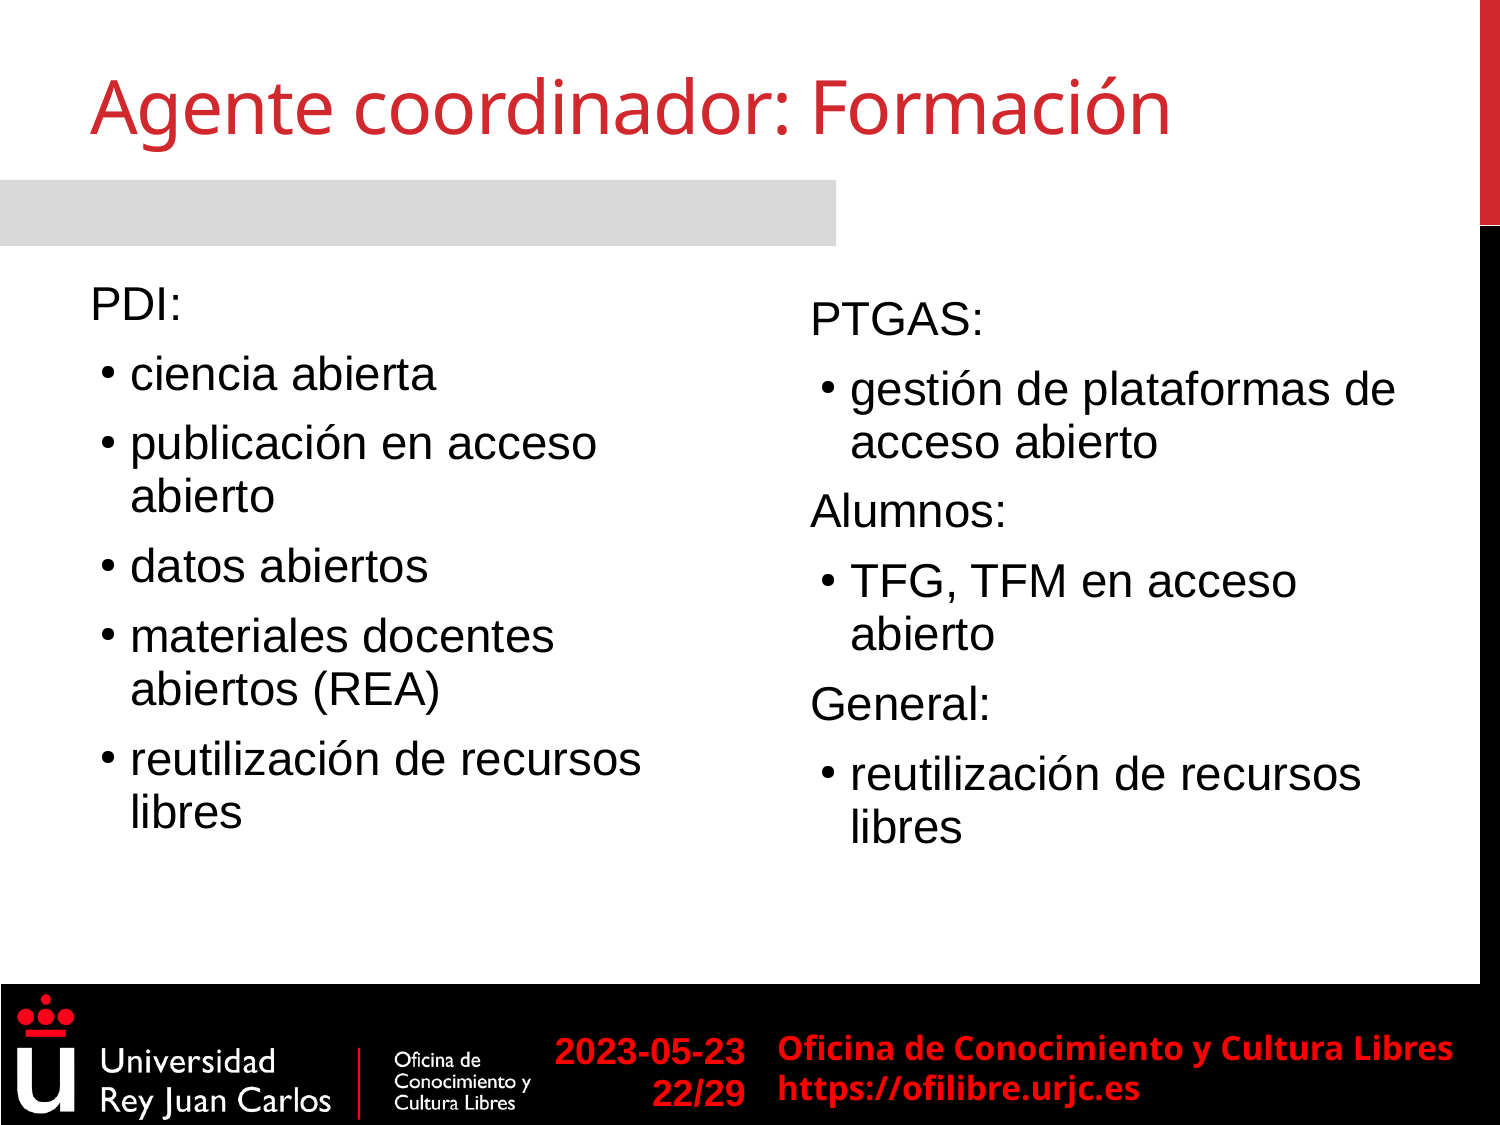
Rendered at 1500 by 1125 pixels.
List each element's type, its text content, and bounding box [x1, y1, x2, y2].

picture [17, 994, 531, 1120]
list PTGAS: gestión de plataformas de acceso abierto Alumnos: TFG, TFM en acceso abierto General: reutilización de recursos libres [795, 285, 1471, 871]
text_box Agente coordinador: Formación [0, 17, 1326, 165]
list PDI: ciencia abierta publicación en acceso abierto datos abiertos materiales docentes abiertos (REA) reutilización de recursos libres [75, 270, 751, 856]
